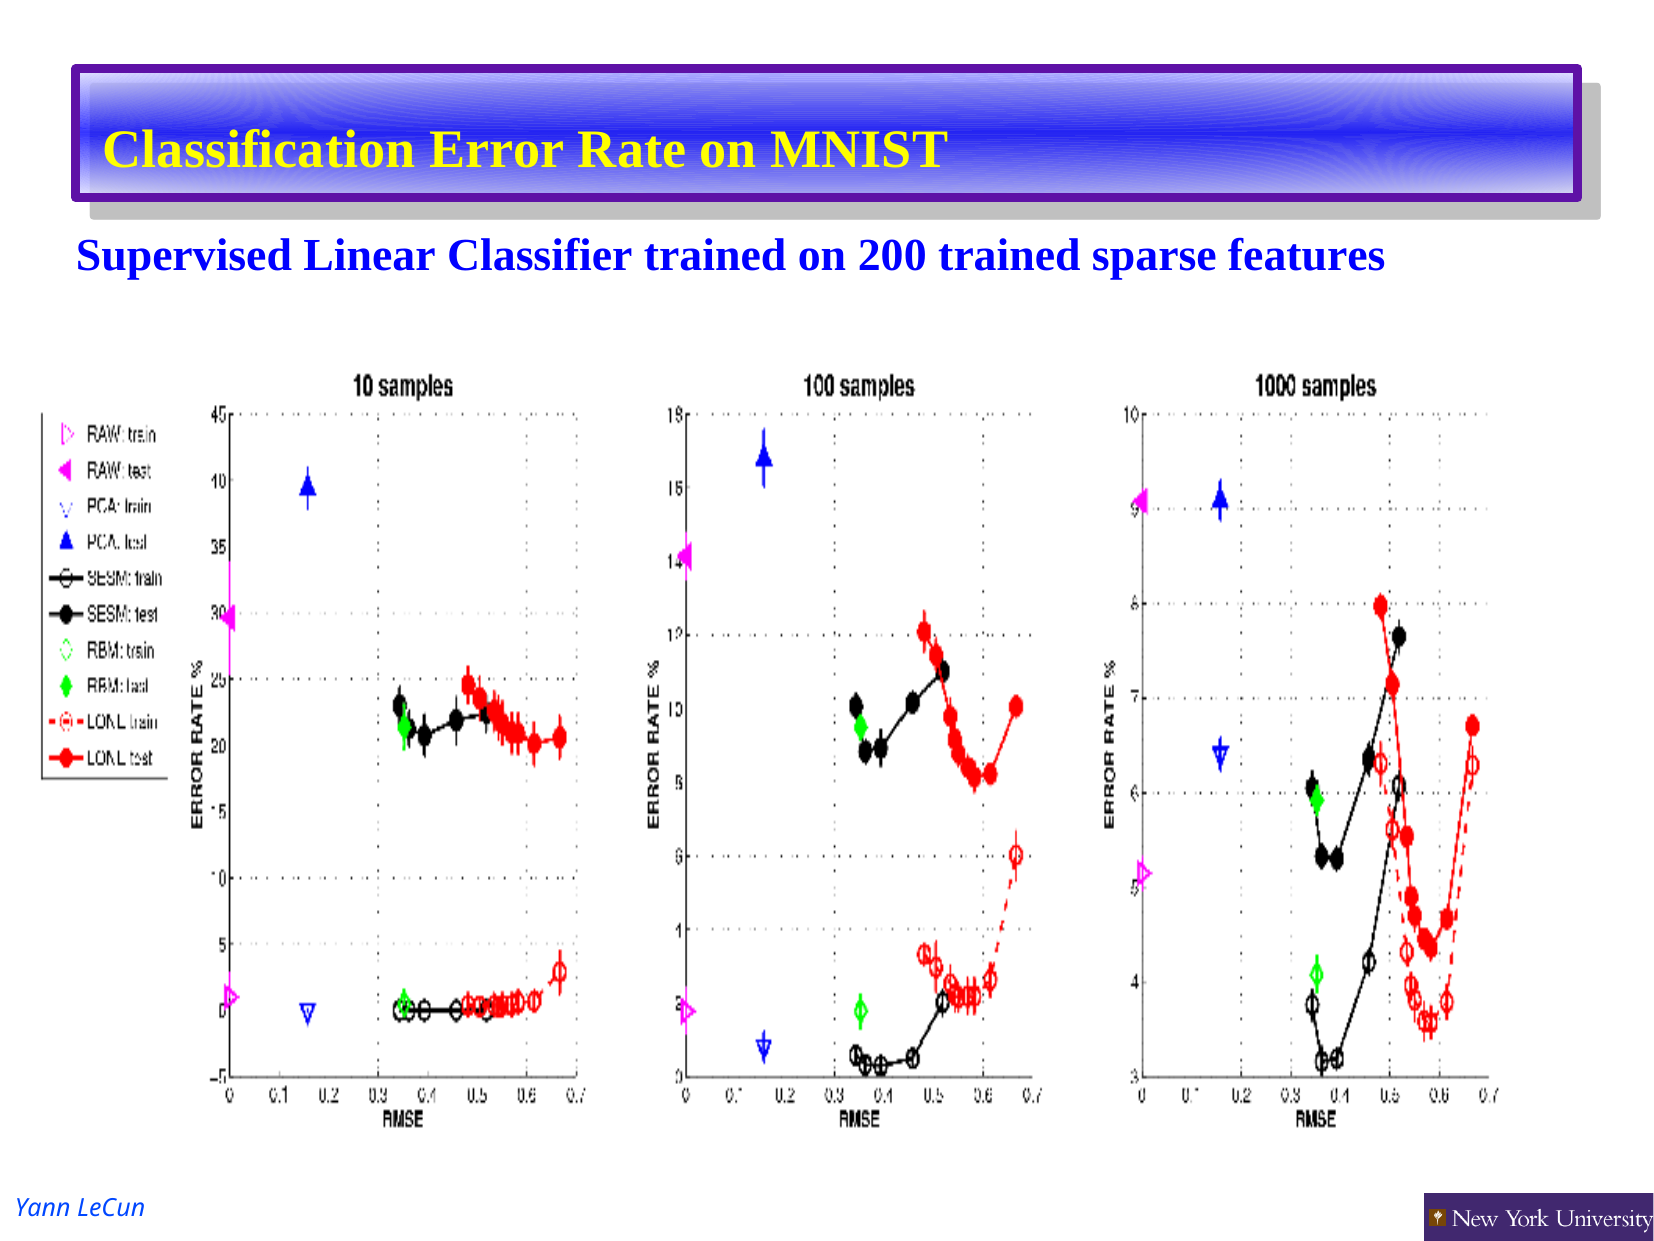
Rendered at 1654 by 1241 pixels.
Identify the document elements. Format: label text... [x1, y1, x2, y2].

picture [18, 353, 1644, 1169]
list Supervised Linear Classifier trained on 200 trained sparse features [75, 229, 1597, 353]
title Classification Error Rate on MNIST [75, 38, 1578, 198]
picture [1424, 1193, 1654, 1241]
